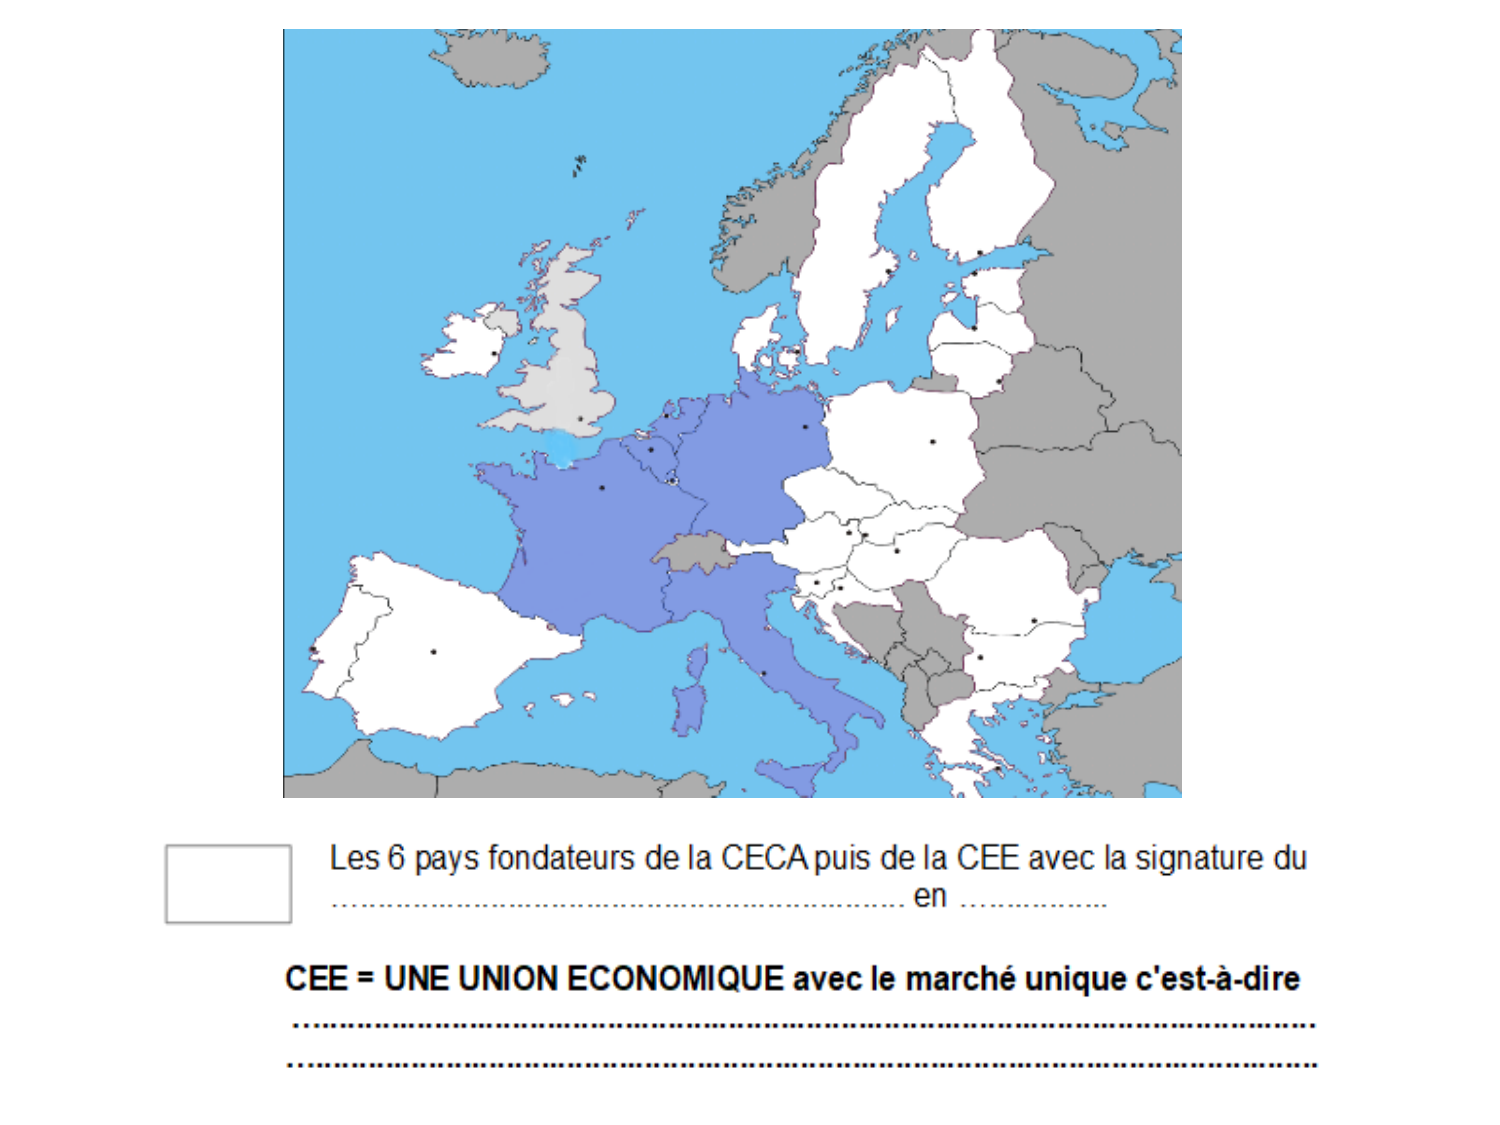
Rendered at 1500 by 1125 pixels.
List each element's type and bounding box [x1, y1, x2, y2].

picture [147, 826, 1348, 1093]
picture [283, 29, 1182, 798]
